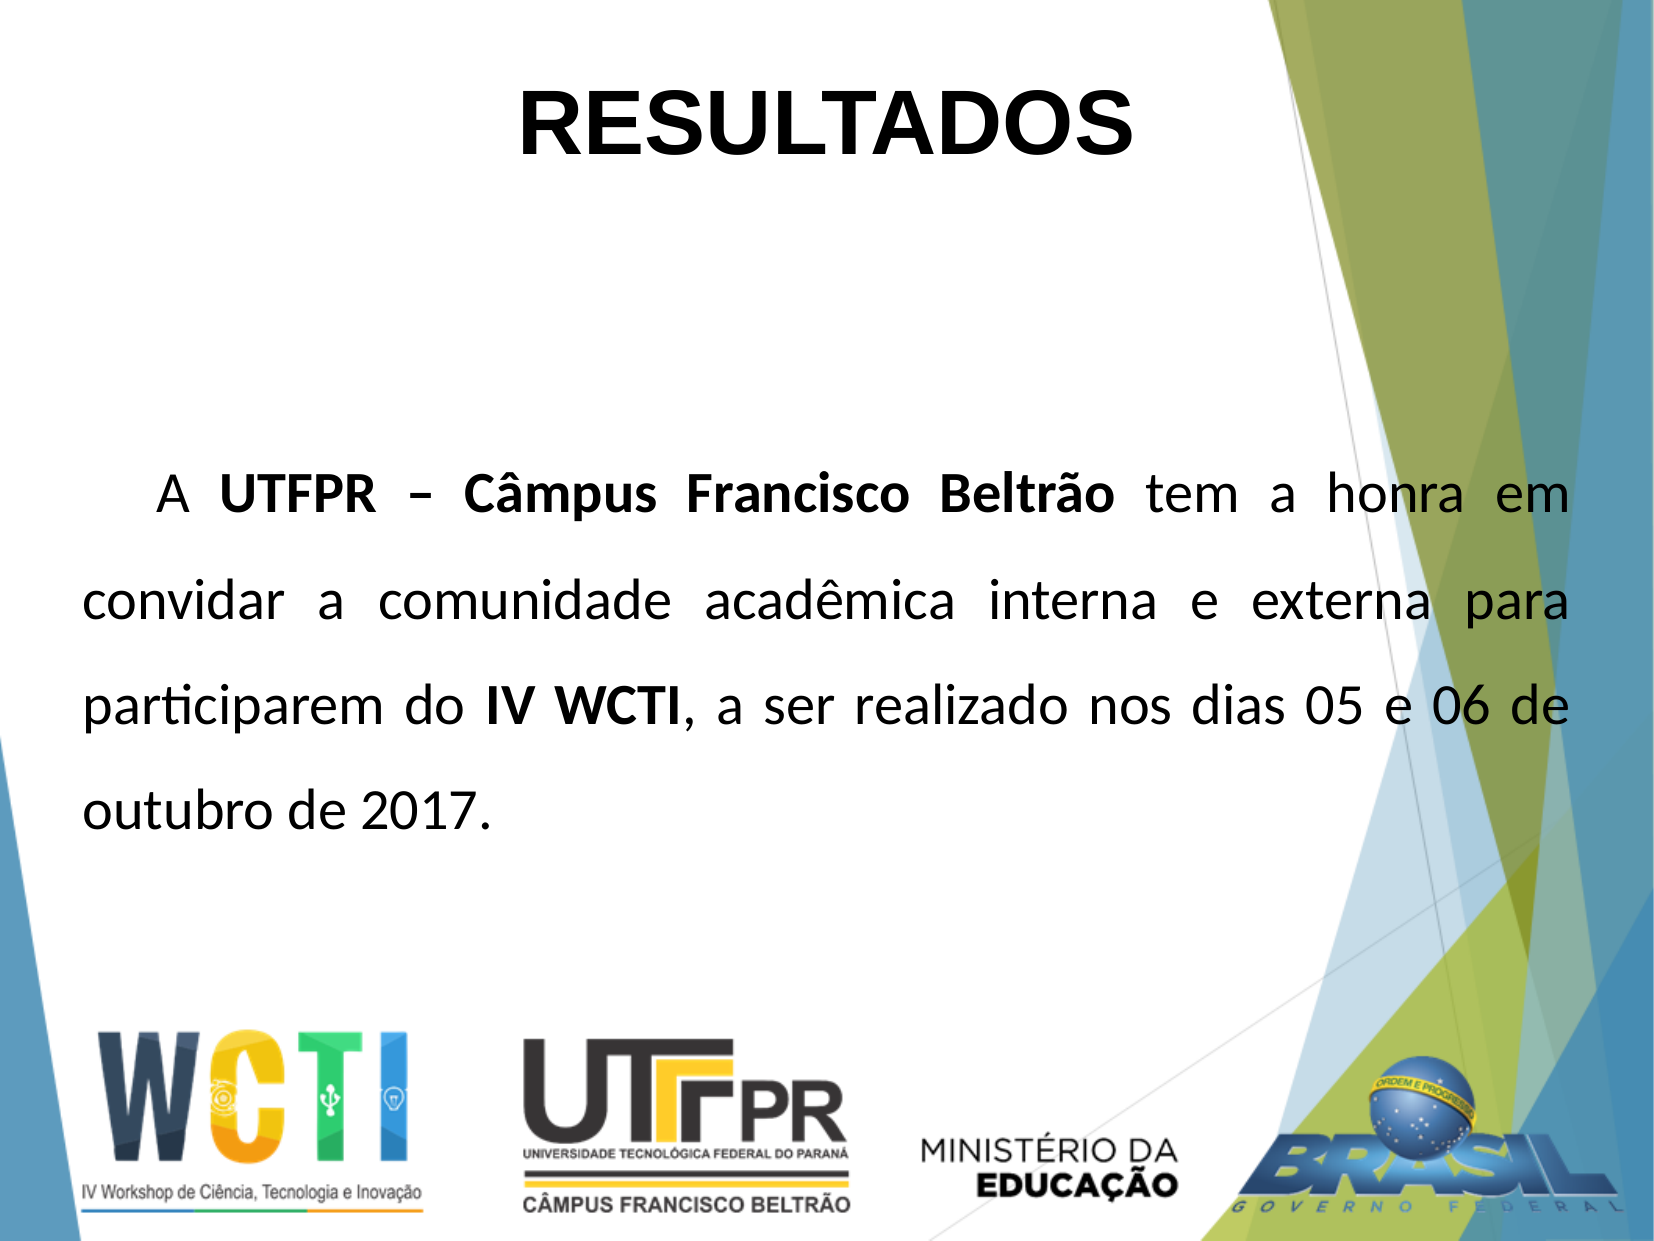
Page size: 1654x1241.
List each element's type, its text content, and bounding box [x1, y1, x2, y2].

text_box RESULTADOS [82, 66, 1571, 169]
picture [0, 0, 1654, 1241]
text_box A UTFPR – Câmpus Francisco Beltrão tem a honra em convidar a comunidade acadêmica interna e externa para participarem do IV WCTI, a ser realizado nos dias 05 e 06 de outubro de 2017. [82, 290, 1571, 957]
